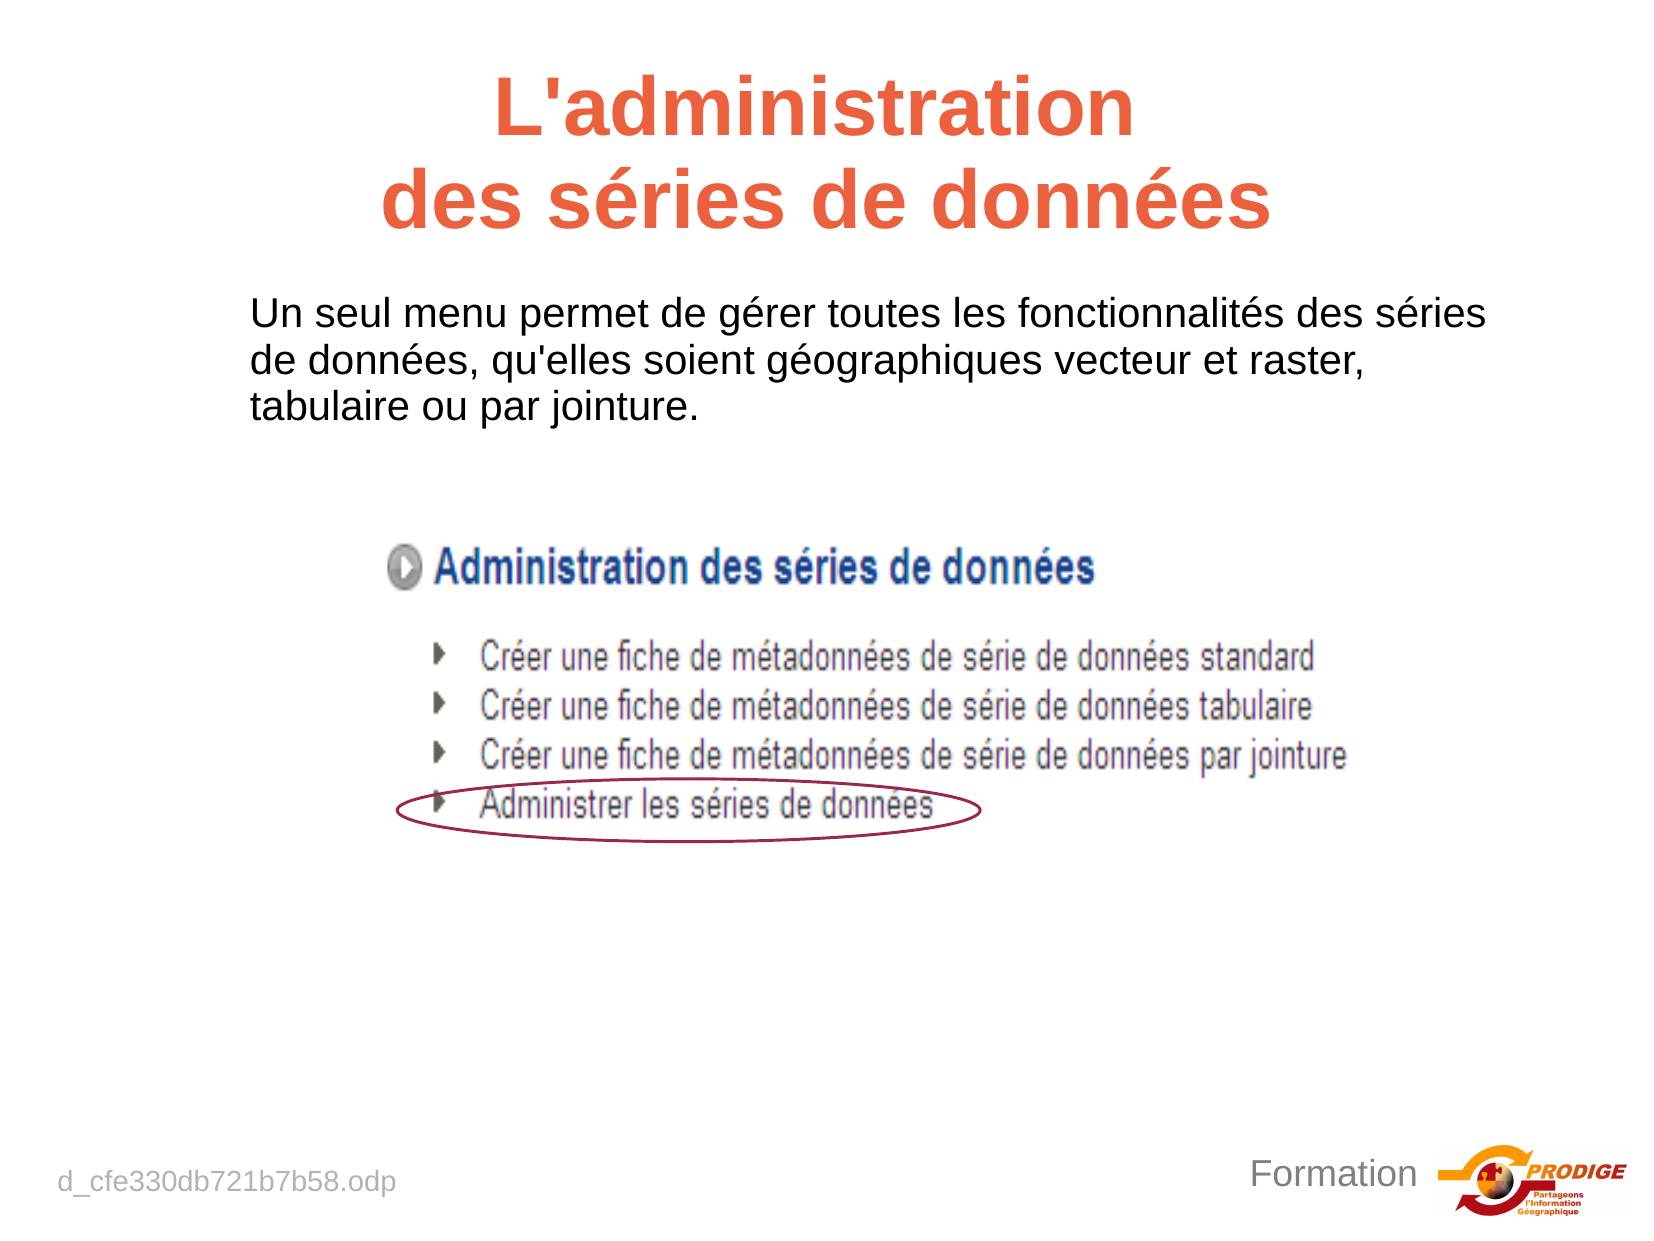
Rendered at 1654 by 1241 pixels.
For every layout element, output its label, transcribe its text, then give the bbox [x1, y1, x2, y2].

list Un seul menu permet de gérer toutes les fonctionnalités des séries de données, qu'elles soient géographiques vecteur et raster, tabulaire ou par jointure. [179, 290, 1509, 1094]
picture [1438, 1145, 1627, 1216]
picture [372, 502, 1378, 856]
title L'administration des séries de données [82, 56, 1571, 250]
